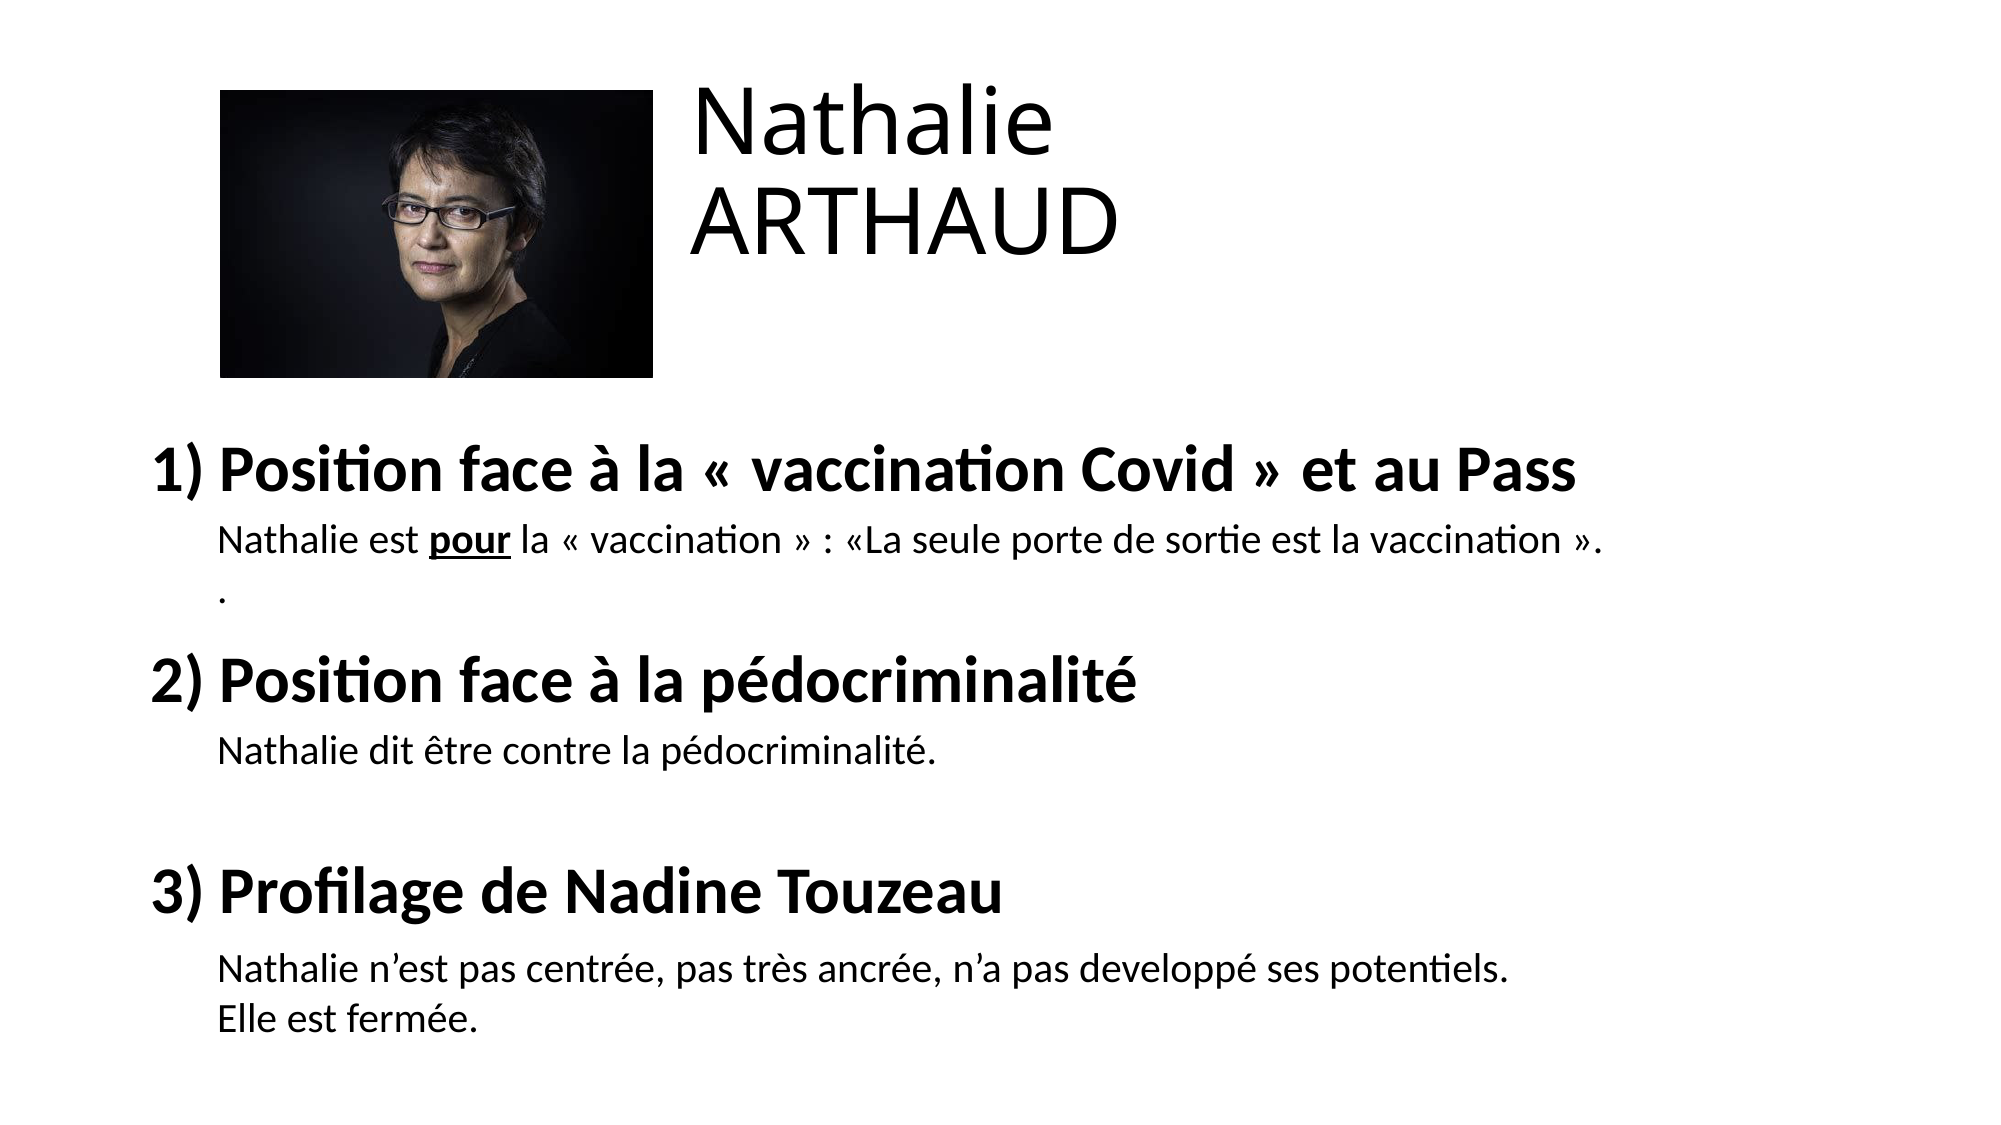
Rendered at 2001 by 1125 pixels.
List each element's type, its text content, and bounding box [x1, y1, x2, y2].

picture [220, 90, 653, 378]
text_box Nathalie dit être contre la pédocriminalité. [202, 715, 1203, 782]
text_box 2) Position face à la pédocriminalité [135, 627, 1665, 724]
title Nathalie ARTHAUD [674, 65, 1461, 283]
text_box 1) Position face à la « vaccination Covid » et au Pass [135, 416, 1609, 513]
text_box 3) Profilage de Nadine Touzeau [135, 838, 1300, 935]
text_box Nathalie n’est pas centrée, pas très ancrée, n’a pas developpé ses potentiels. Elle est fermée. [202, 933, 2000, 1050]
text_box Nathalie est pour la « vaccination » : «La seule porte de sortie est la vaccination ». . [202, 504, 1796, 621]
